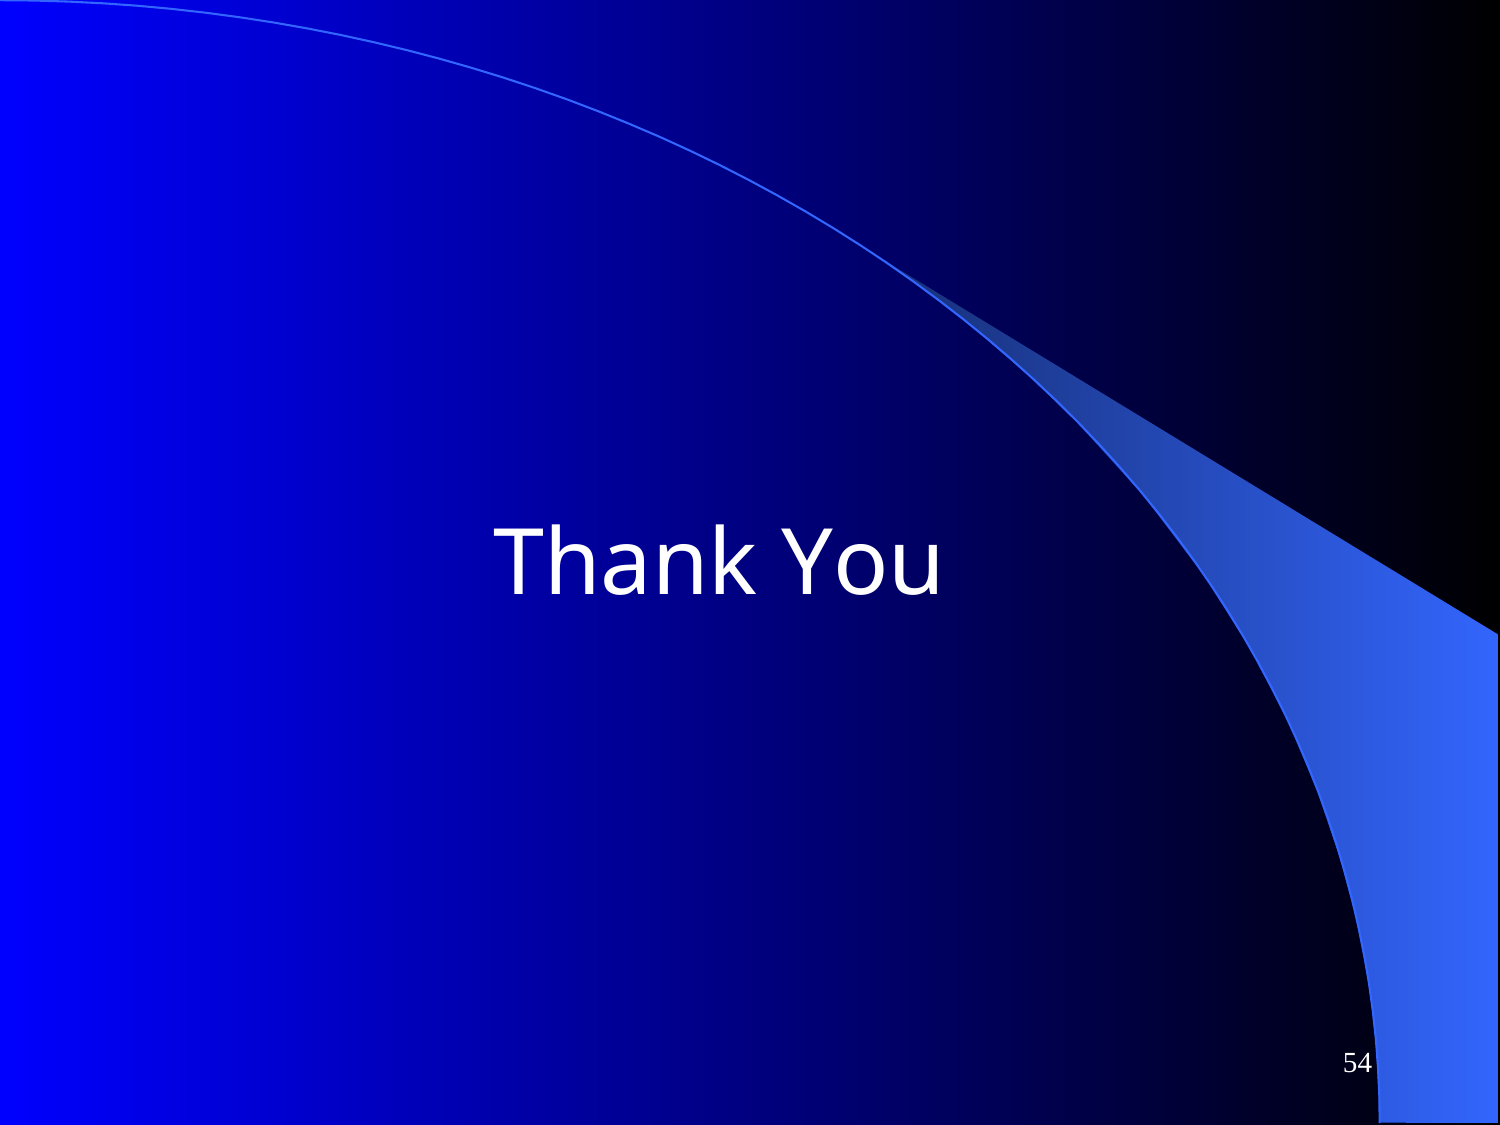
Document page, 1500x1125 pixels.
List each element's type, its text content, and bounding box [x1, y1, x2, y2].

text_box Thank You [478, 489, 993, 616]
